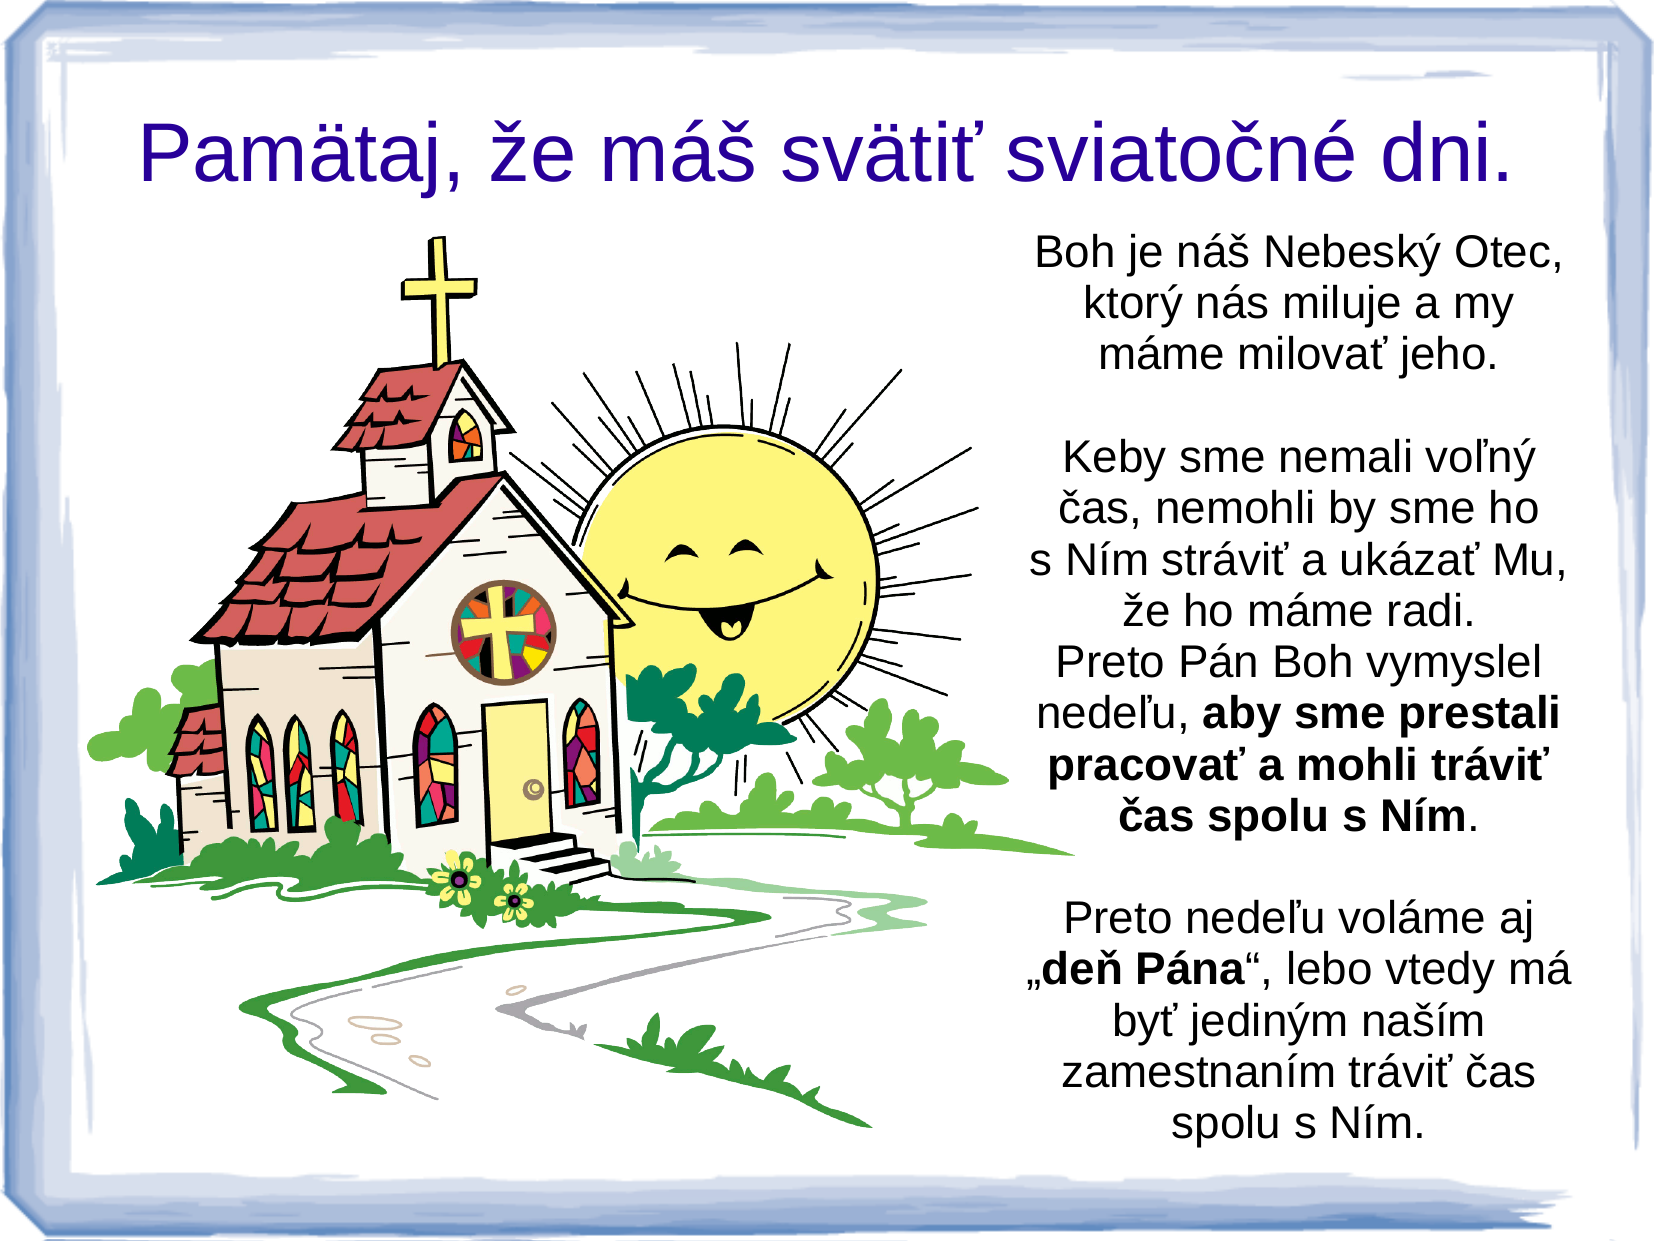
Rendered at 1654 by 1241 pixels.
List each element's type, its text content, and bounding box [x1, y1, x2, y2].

text_box Boh je náš Nebeský Otec, ktorý nás miluje a my máme milovať jeho. Keby sme nemali voľný čas, nemohli by sme ho s Ním stráviť a ukázať Mu, že ho máme radi. Preto Pán Boh vymyslel nedeľu, aby sme prestali pracovať a mohli tráviť čas spolu s Ním. Preto nedeľu voláme aj „deň Pána“, lebo vtedy má byť jediným naším zamestnaním tráviť čas spolu s Ním. [1003, 218, 1595, 1157]
title Pamätaj, že máš svätiť sviatočné dni. [82, 49, 1571, 257]
picture [0, 0, 1654, 1241]
